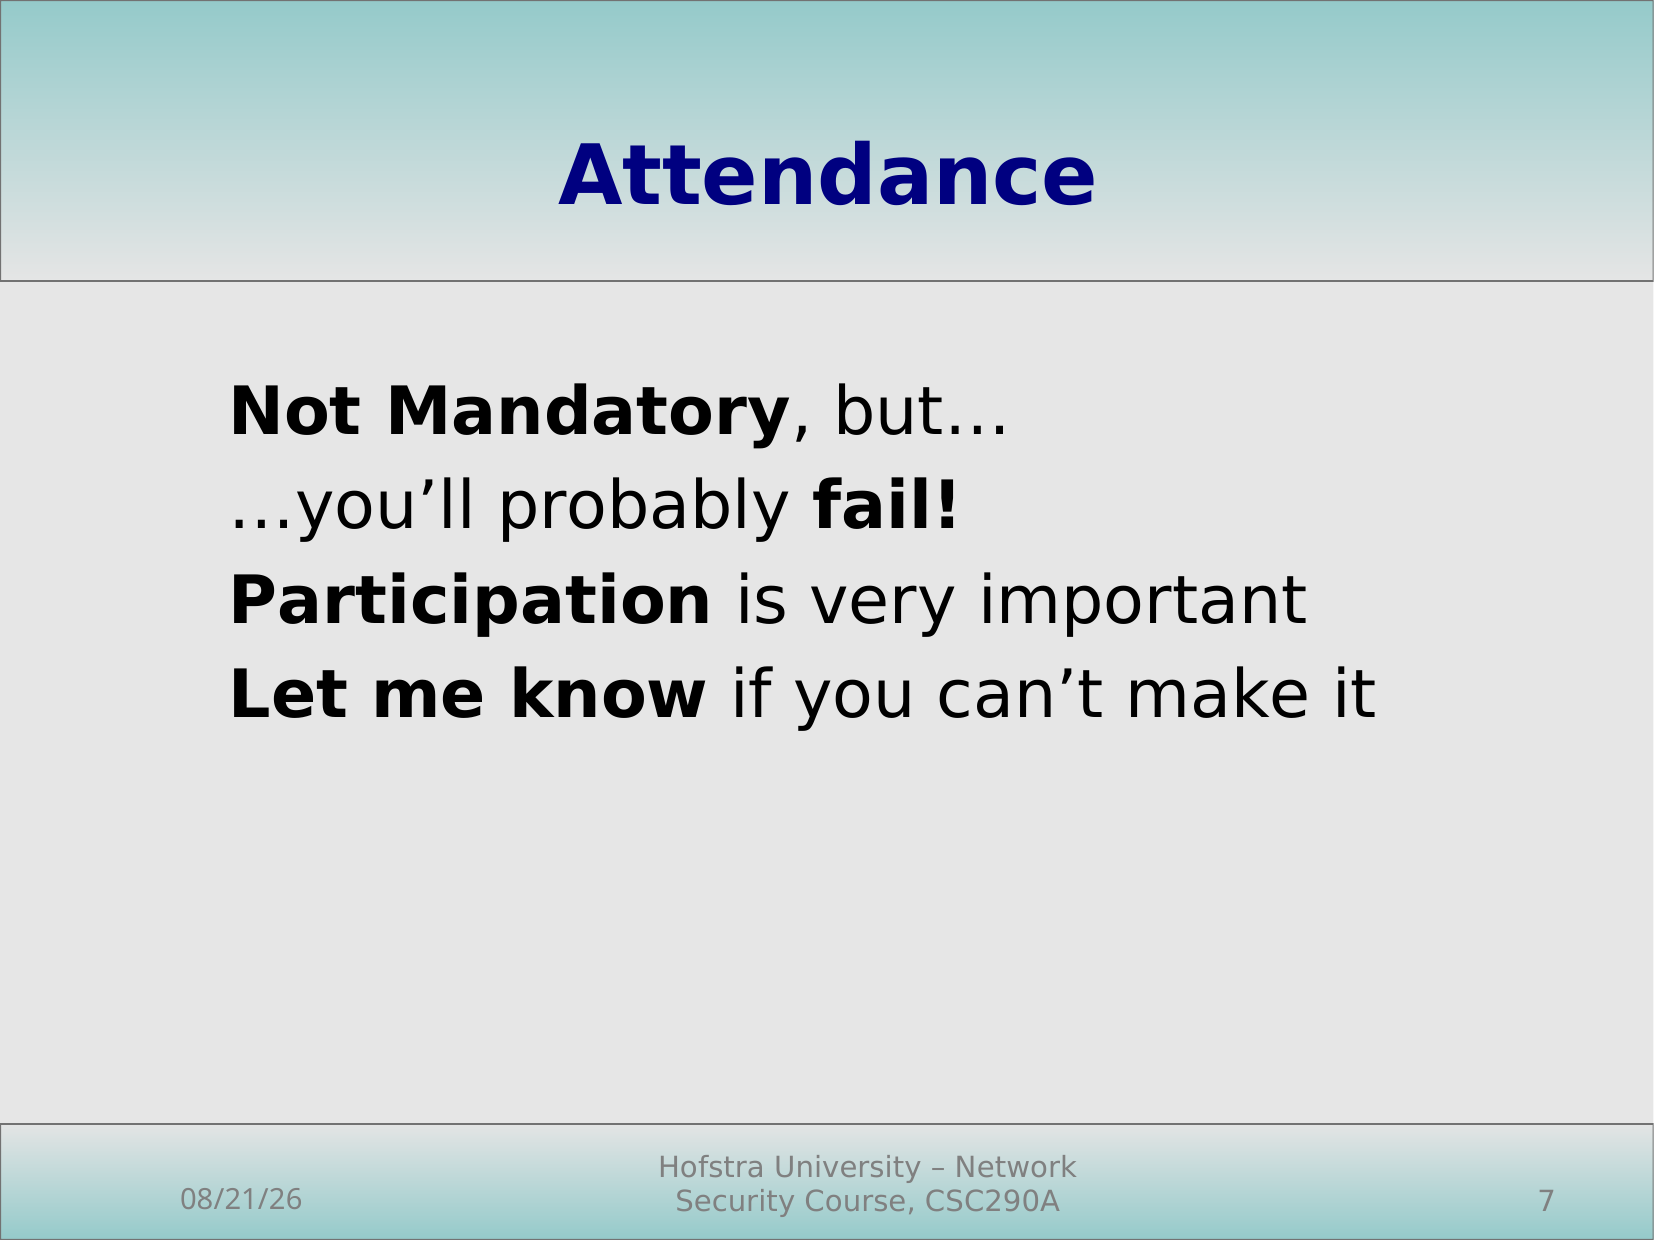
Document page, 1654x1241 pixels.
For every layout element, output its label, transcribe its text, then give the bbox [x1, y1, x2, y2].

title Attendance [123, 87, 1534, 233]
list Not Mandatory, but… …you’ll probably fail! Participation is very important Let me know if you can’t make it [213, 364, 1620, 1109]
